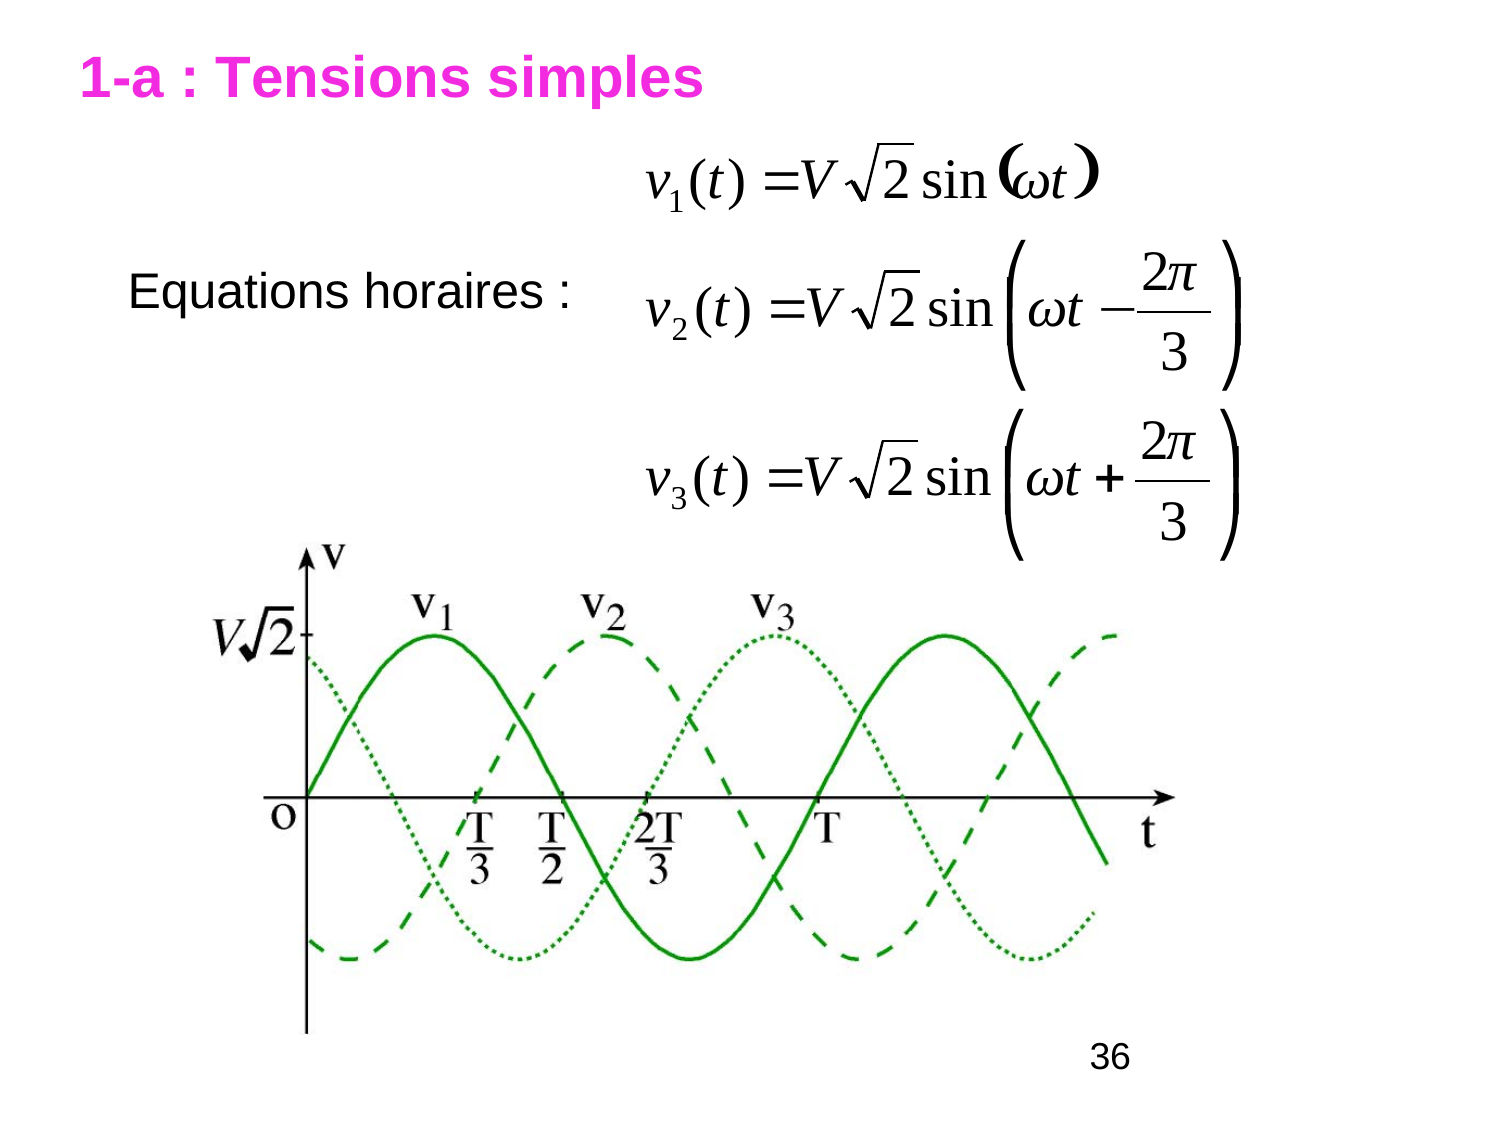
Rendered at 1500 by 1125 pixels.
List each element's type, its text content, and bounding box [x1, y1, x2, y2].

chart [638, 130, 1250, 565]
text_box Equations horaires : [112, 250, 588, 326]
text_box 1-a : Tensions simples [64, 31, 1081, 117]
picture [194, 525, 1176, 1035]
